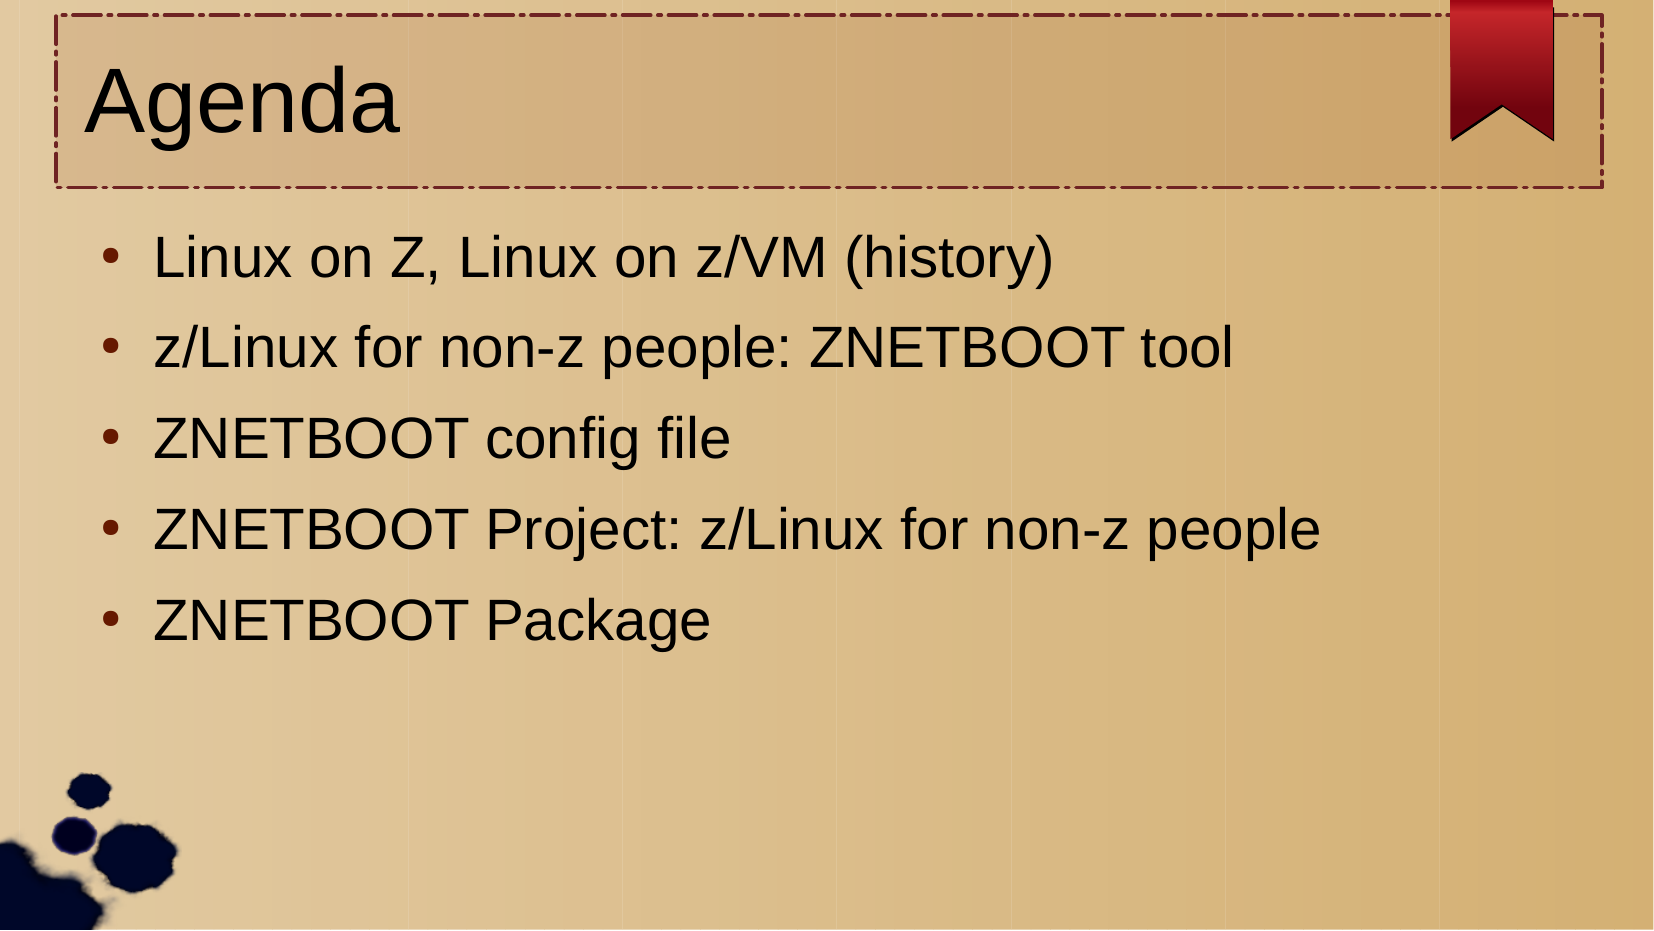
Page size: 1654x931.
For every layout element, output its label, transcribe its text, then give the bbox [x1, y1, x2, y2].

title Agenda [59, 11, 1441, 189]
list Linux on Z, Linux on z/VM (history) z/Linux for non-z people: ZNETBOOT tool ZNETBOOT config file ZNETBOOT Project: z/Linux for non-z people ZNETBOOT Package [82, 224, 1571, 764]
